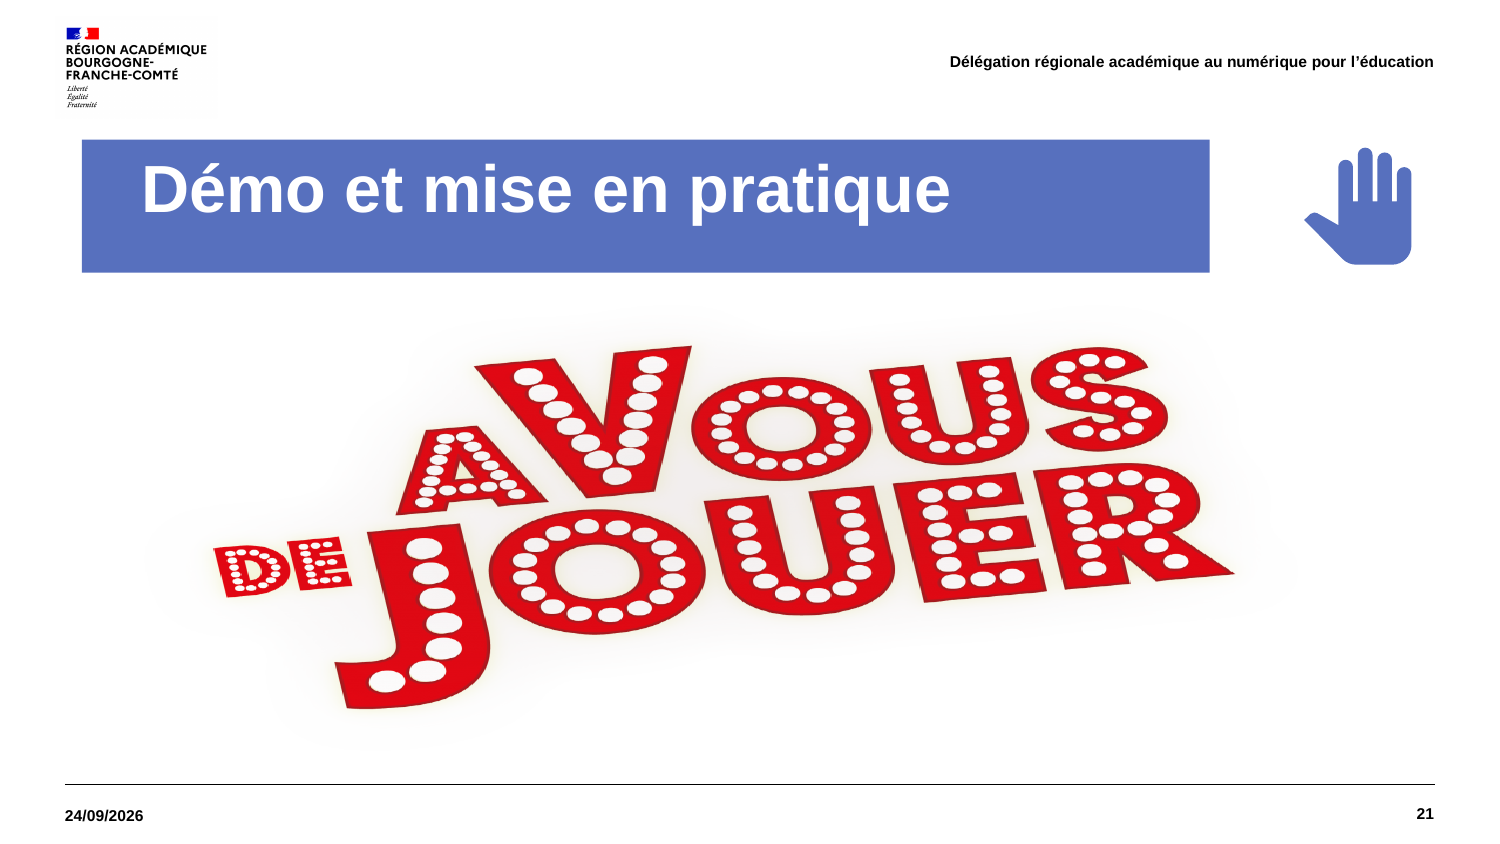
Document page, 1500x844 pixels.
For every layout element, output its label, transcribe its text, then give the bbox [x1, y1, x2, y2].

text_box <numéro> [1213, 784, 1435, 843]
text_box 31/01/2023 [64, 786, 245, 843]
picture [99, 280, 1300, 752]
text_box Délégation régionale académique au numérique pour l’éducation [470, 32, 1435, 91]
text_box [1304, 147, 1412, 265]
text_box Démo et mise en pratique [81, 139, 1210, 273]
picture [55, 16, 218, 119]
